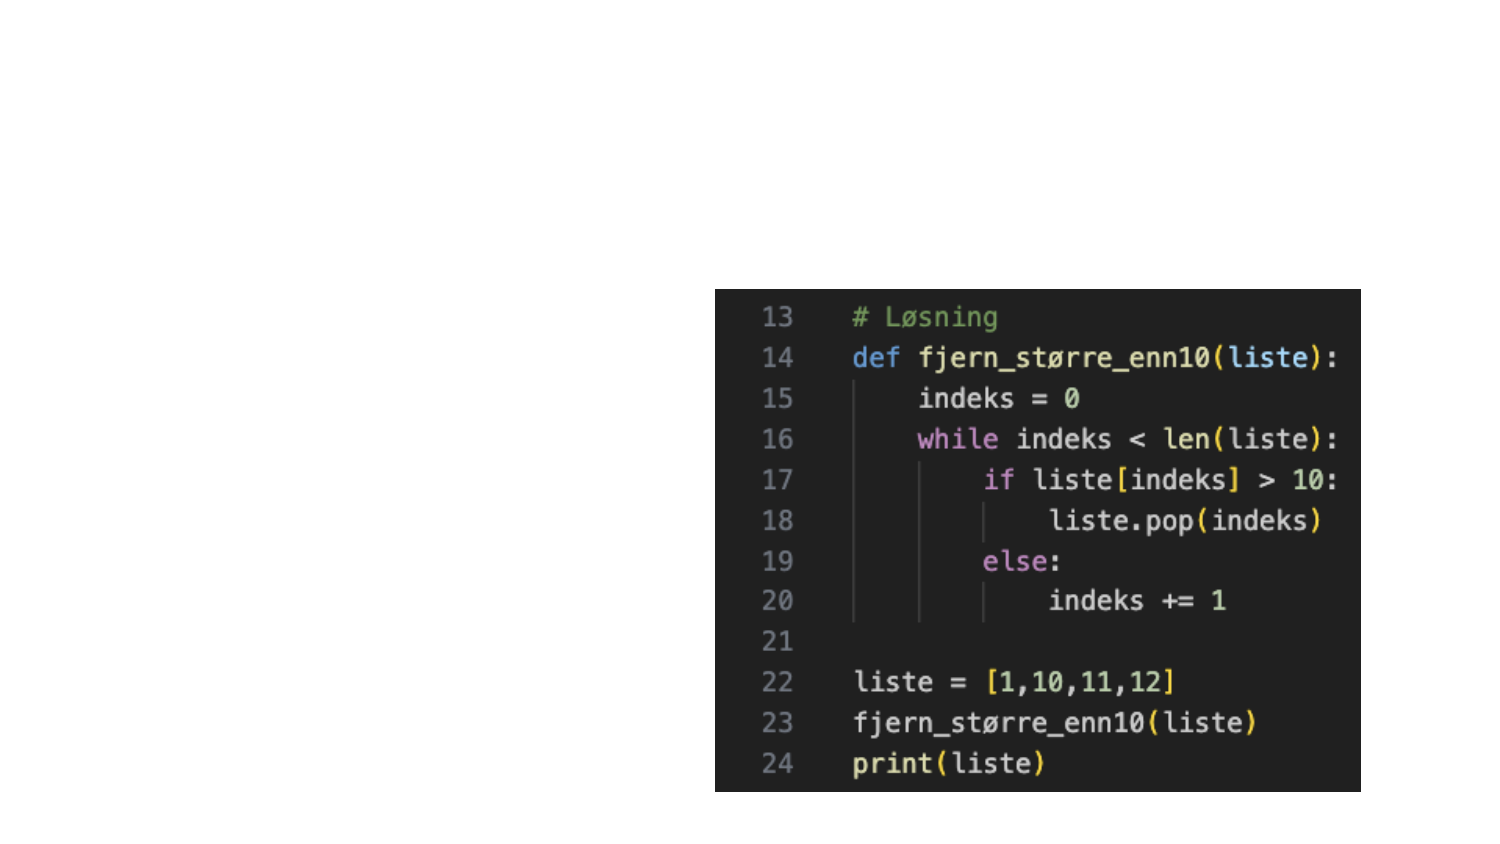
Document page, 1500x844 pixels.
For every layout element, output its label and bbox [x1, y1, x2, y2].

picture [715, 289, 1361, 792]
